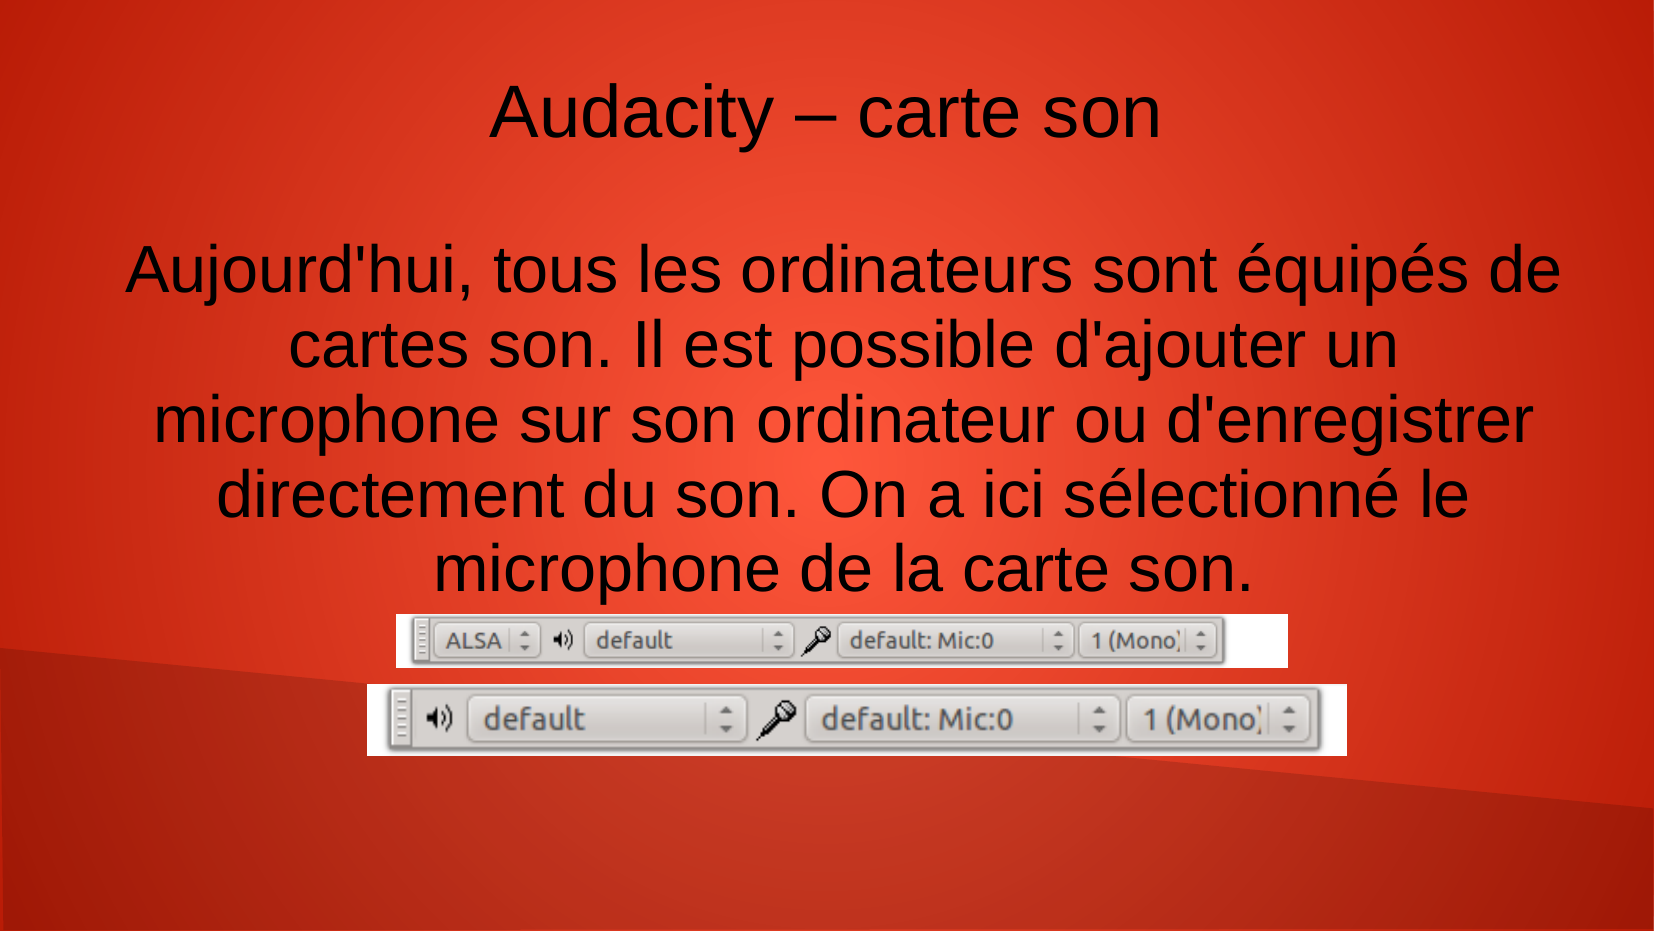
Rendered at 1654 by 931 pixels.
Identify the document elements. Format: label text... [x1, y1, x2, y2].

title Audacity – carte son [82, 35, 1571, 189]
subtitle Aujourd'hui, tous les ordinateurs sont équipés de cartes son. Il est possible d'ajouter un microphone sur son ordinateur ou d'enregistrer directement du son. On a ici sélectionné le microphone de la carte son. [118, 224, 1571, 615]
picture [367, 684, 1347, 756]
picture [396, 614, 1288, 668]
